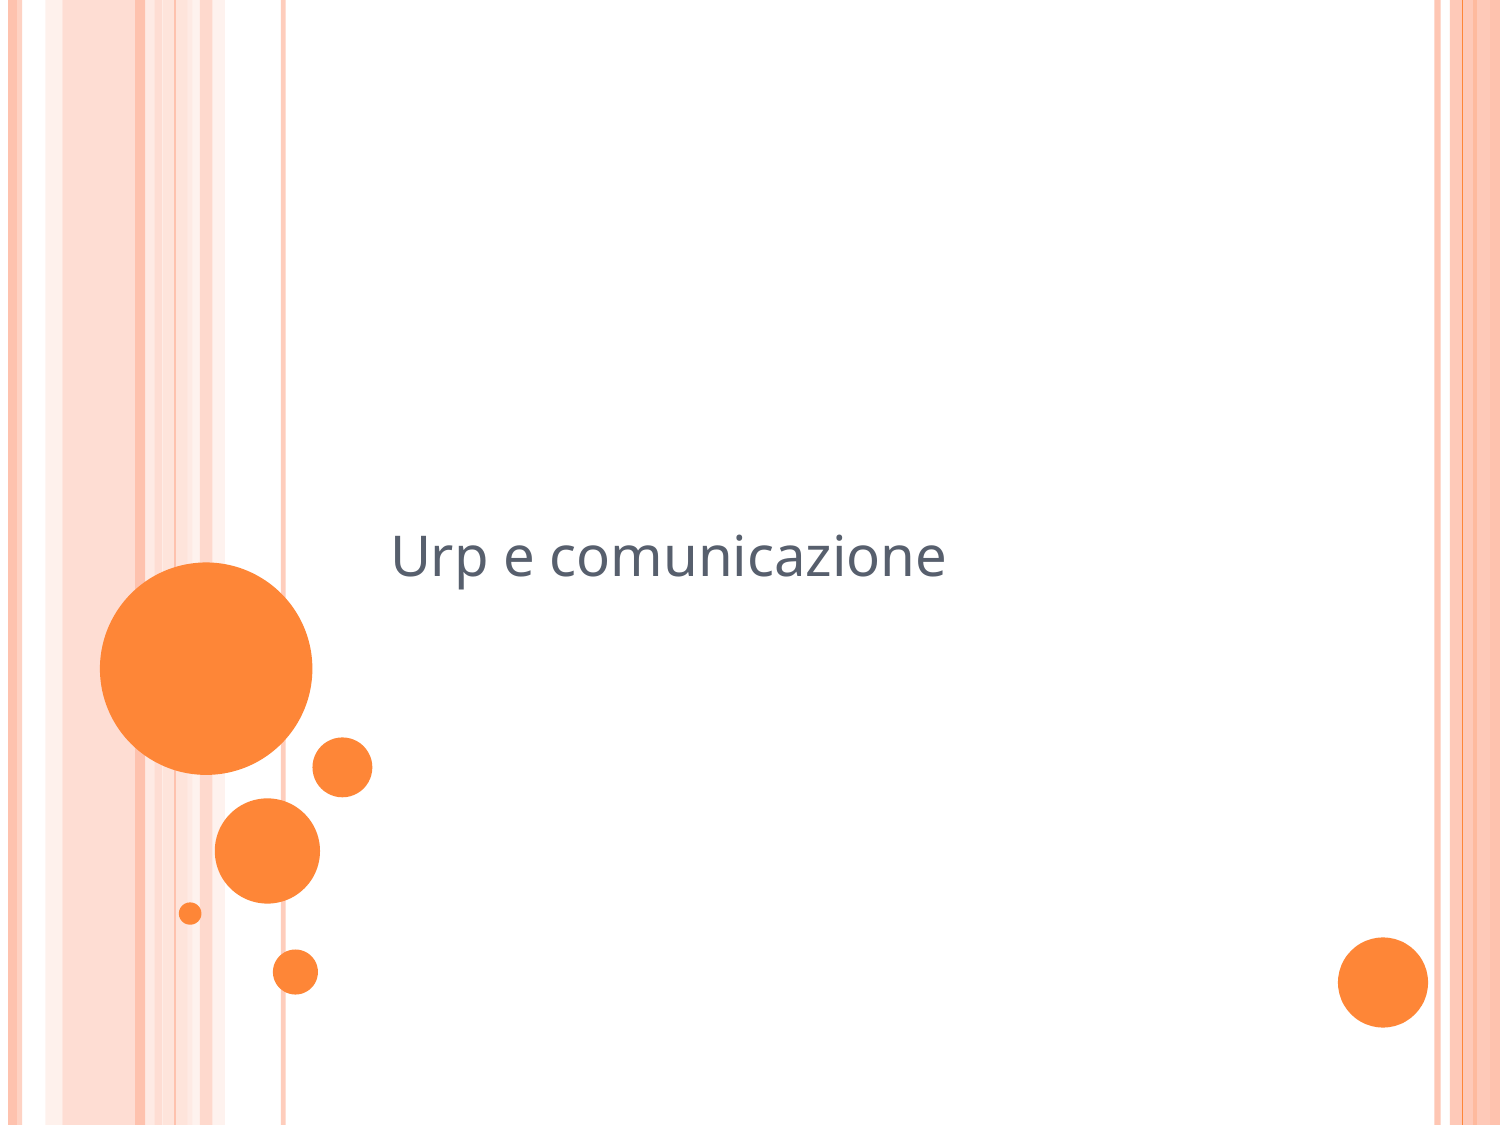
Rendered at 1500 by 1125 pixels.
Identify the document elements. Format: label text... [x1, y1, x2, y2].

title Urp e comunicazione [375, 512, 1388, 824]
subtitle [253, 940, 1304, 1081]
